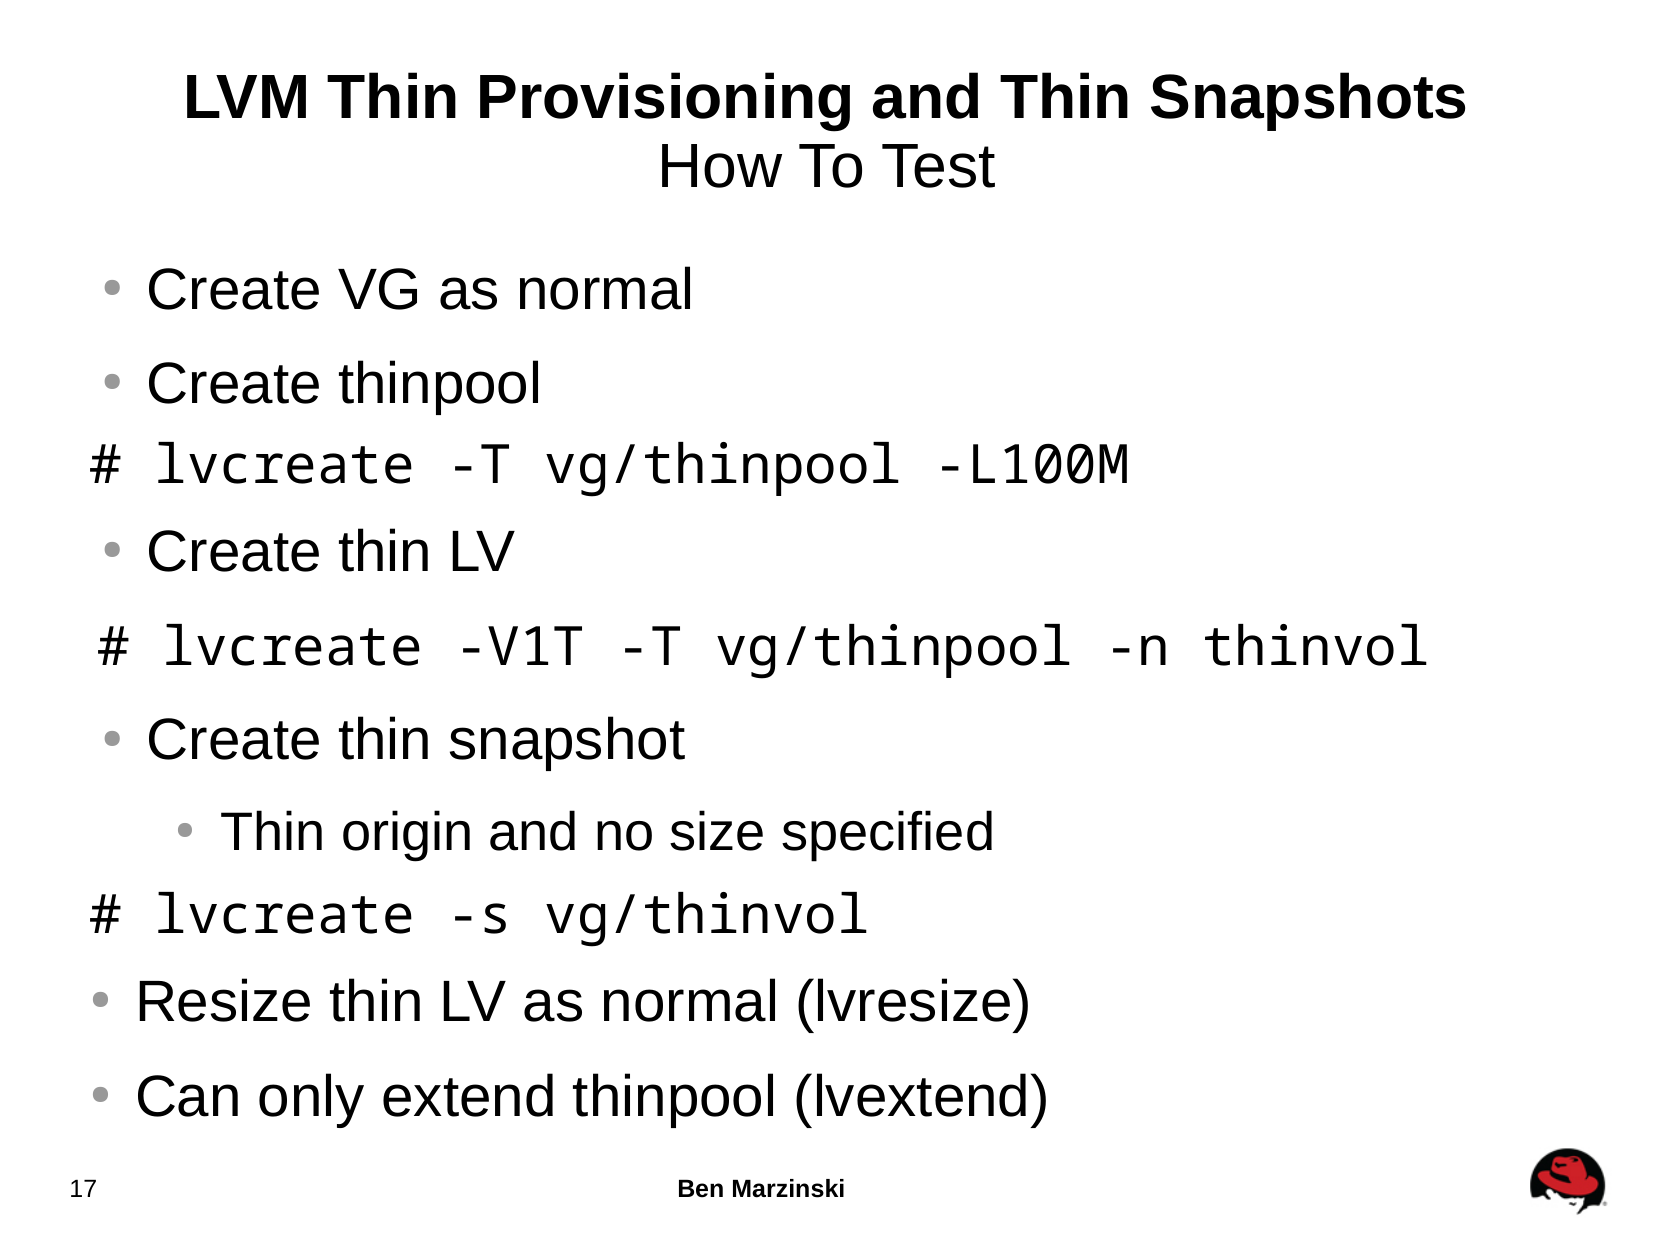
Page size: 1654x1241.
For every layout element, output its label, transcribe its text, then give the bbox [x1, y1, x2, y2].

list Resize thin LV as normal (lvresize) Can only extend thinpool (lvextend) [75, 969, 1564, 1129]
list Create VG as normal Create thinpool [86, 256, 1576, 451]
list Create thin LV [86, 519, 1576, 600]
list Create thin snapshot Thin origin and no size specified [86, 707, 1576, 863]
text_box # lvcreate -V1T -T vg/thinpool -n thinvol [82, 600, 1576, 670]
text_box # lvcreate -T vg/thinpool -L100M [75, 418, 1501, 488]
text_box # lvcreate -s vg/thinvol [75, 868, 1501, 938]
title LVM Thin Provisioning and Thin Snapshots How To Test [82, 37, 1571, 226]
picture [1529, 1146, 1613, 1224]
